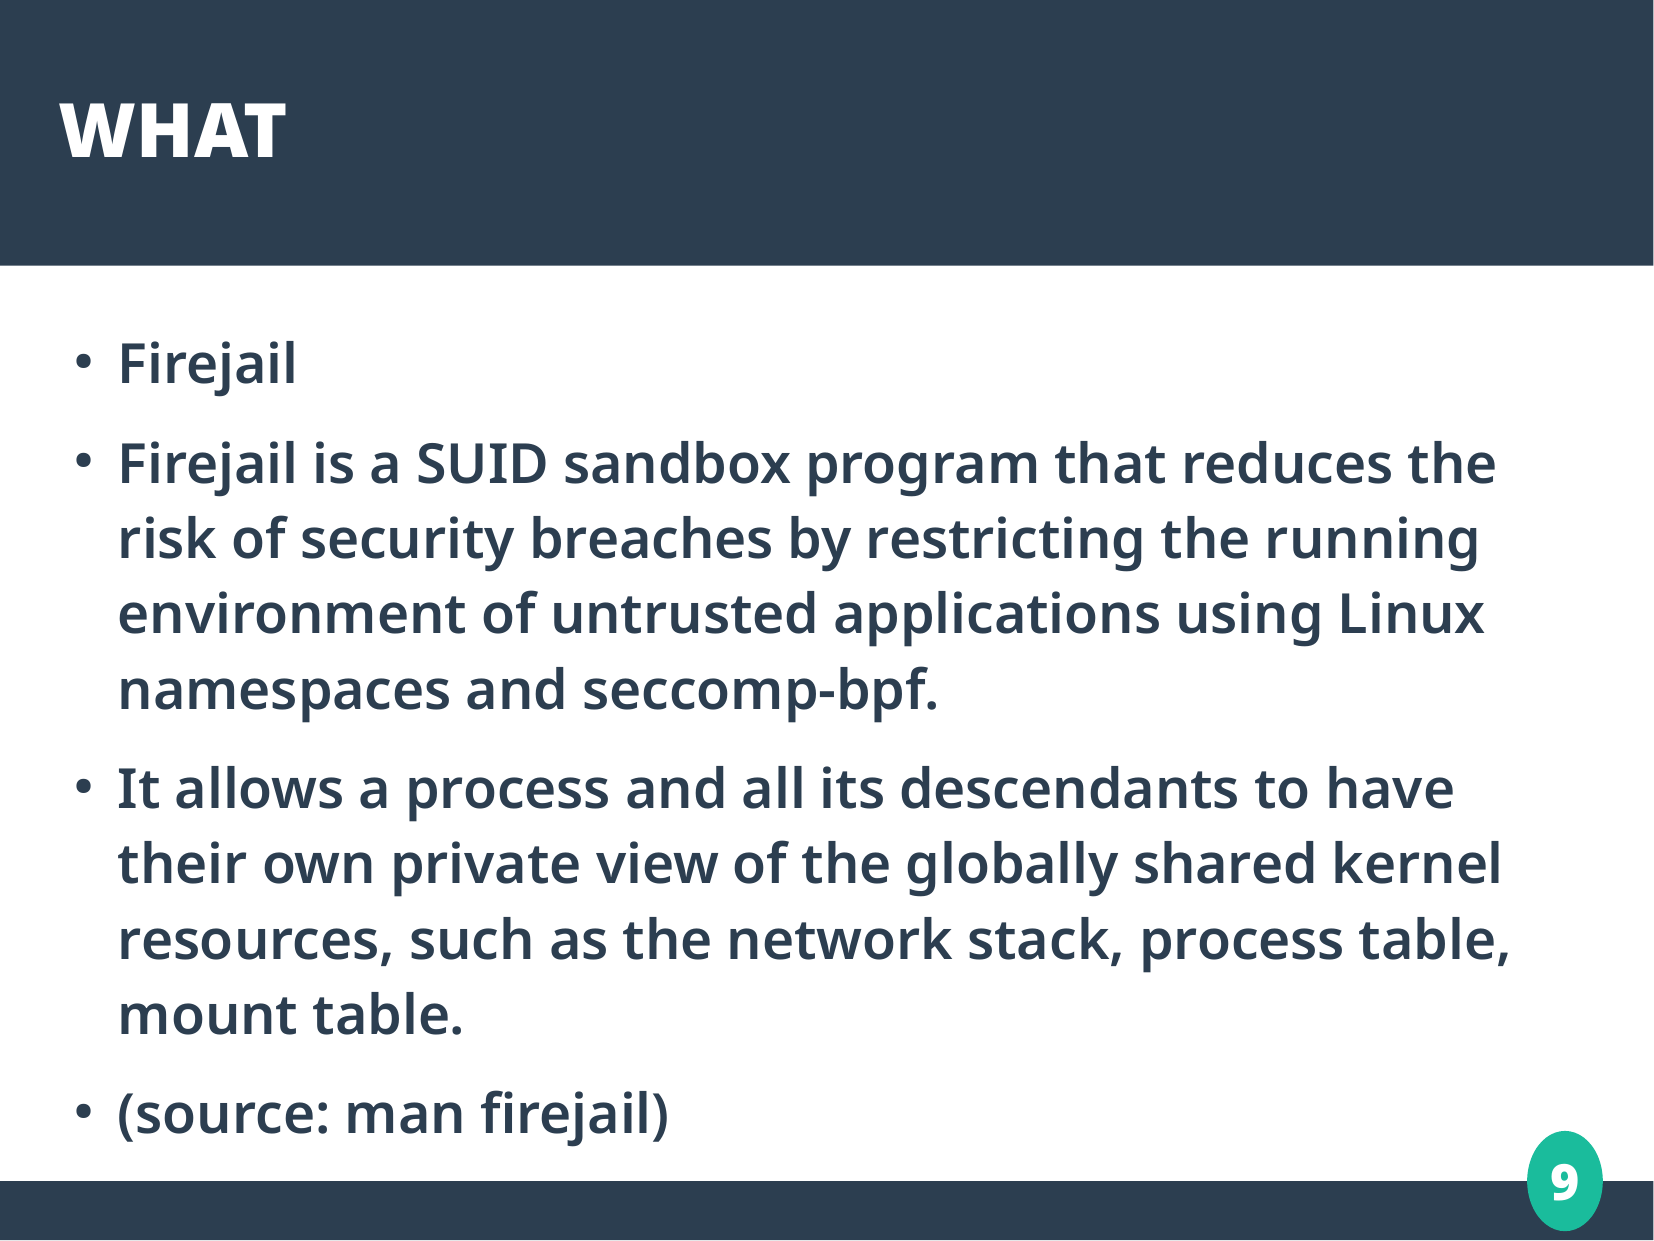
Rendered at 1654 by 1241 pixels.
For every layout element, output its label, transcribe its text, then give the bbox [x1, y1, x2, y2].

title WHAT [59, 49, 1595, 207]
list Firejail Firejail is a SUID sandbox program that reduces the risk of security breaches by restricting the running environment of untrusted applications using Linux namespaces and seccomp-bpf. It allows a process and all its descendants to have their own private view of the globally shared kernel resources, such as the network stack, process table, mount table. (source: man firejail) [59, 324, 1595, 1152]
